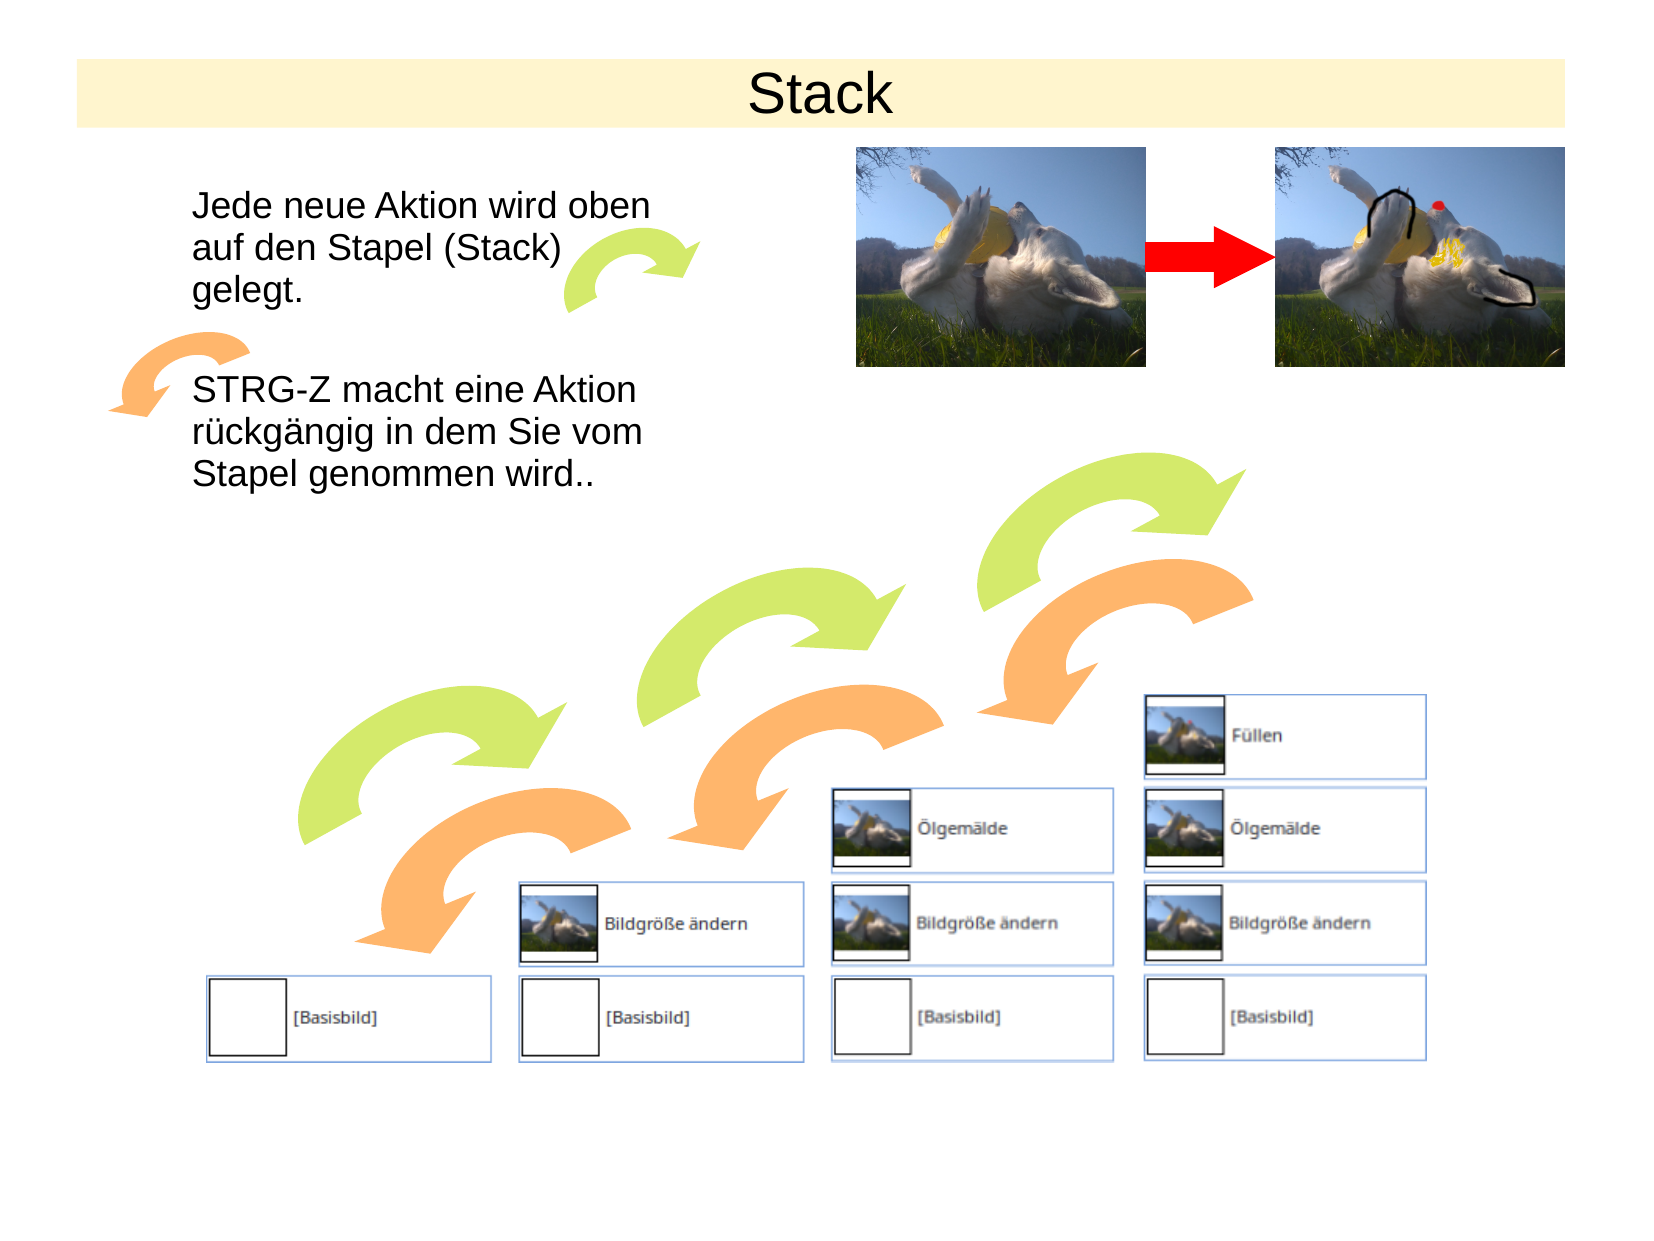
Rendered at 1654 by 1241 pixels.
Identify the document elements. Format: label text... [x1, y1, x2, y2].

picture [856, 147, 1146, 367]
text_box [564, 227, 701, 314]
text_box [976, 559, 1254, 725]
text_box Jede neue Aktion wird oben auf den Stapel (Stack) gelegt. [177, 177, 680, 318]
text_box [977, 452, 1247, 612]
text_box [354, 788, 632, 954]
text_box [666, 684, 944, 851]
title Stack [76, 59, 1565, 128]
text_box [298, 685, 568, 846]
text_box [636, 567, 907, 728]
text_box [107, 332, 251, 418]
picture [206, 694, 1427, 1063]
picture [1275, 147, 1565, 367]
text_box STRG-Z macht eine Aktion rückgängig in dem Sie vom Stapel genommen wird.. [177, 361, 680, 502]
